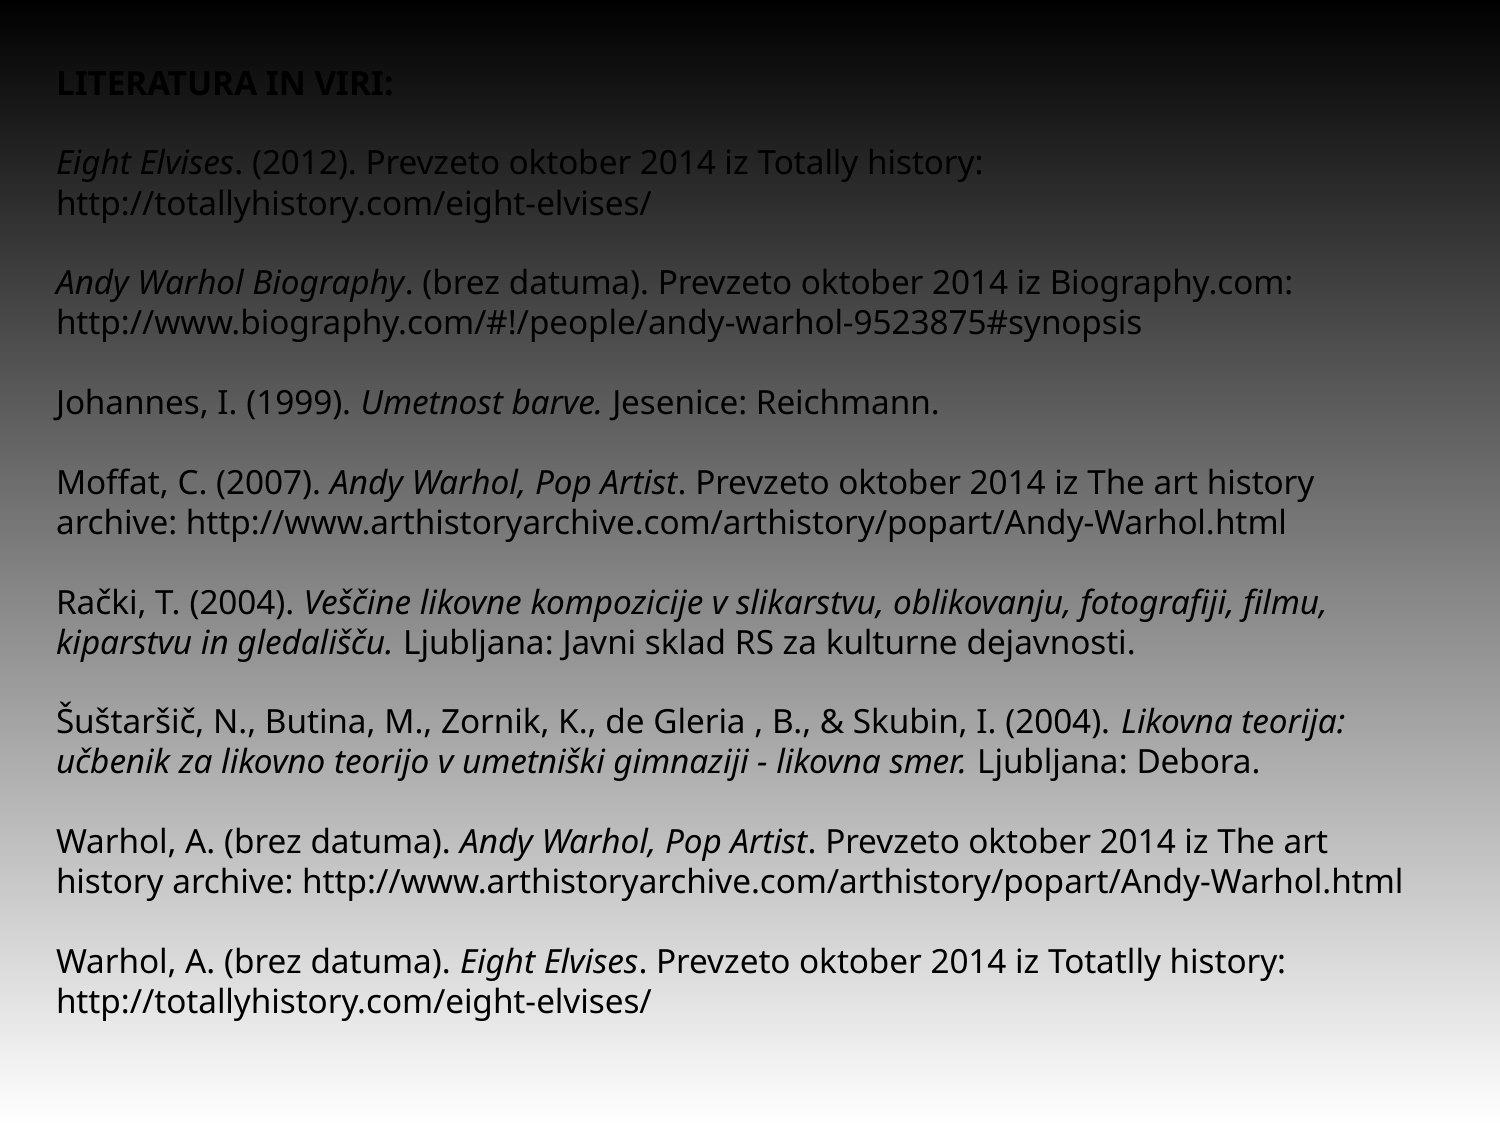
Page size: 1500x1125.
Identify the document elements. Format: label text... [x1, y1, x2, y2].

text_box LITERATURA IN VIRI: Eight Elvises. (2012). Prevzeto oktober 2014 iz Totally history: http://totallyhistory.com/eight-elvises/ Andy Warhol Biography. (brez datuma). Prevzeto oktober 2014 iz Biography.com: http://www.biography.com/#!/people/andy-warhol-9523875#synopsis Johannes, I. (1999). Umetnost barve. Jesenice: Reichmann. Moffat, C. (2007). Andy Warhol, Pop Artist. Prevzeto oktober 2014 iz The art history archive: http://www.arthistoryarchive.com/arthistory/popart/Andy-Warhol.html Rački, T. (2004). Veščine likovne kompozicije v slikarstvu, oblikovanju, fotografiji, filmu, kiparstvu in gledališču. Ljubljana: Javni sklad RS za kulturne dejavnosti. Šuštaršič, N., Butina, M., Zornik, K., de Gleria , B., & Skubin, I. (2004). Likovna teorija: učbenik za likovno teorijo v umetniški gimnaziji - likovna smer. Ljubljana: Debora. Warhol, A. (brez datuma). Andy Warhol, Pop Artist. Prevzeto oktober 2014 iz The art history archive: http://www.arthistoryarchive.com/arthistory/popart/Andy-Warhol.html Warhol, A. (brez datuma). Eight Elvises. Prevzeto oktober 2014 iz Totatlly history: http://totallyhistory.com/eight-elvises/ [41, 54, 1447, 1028]
